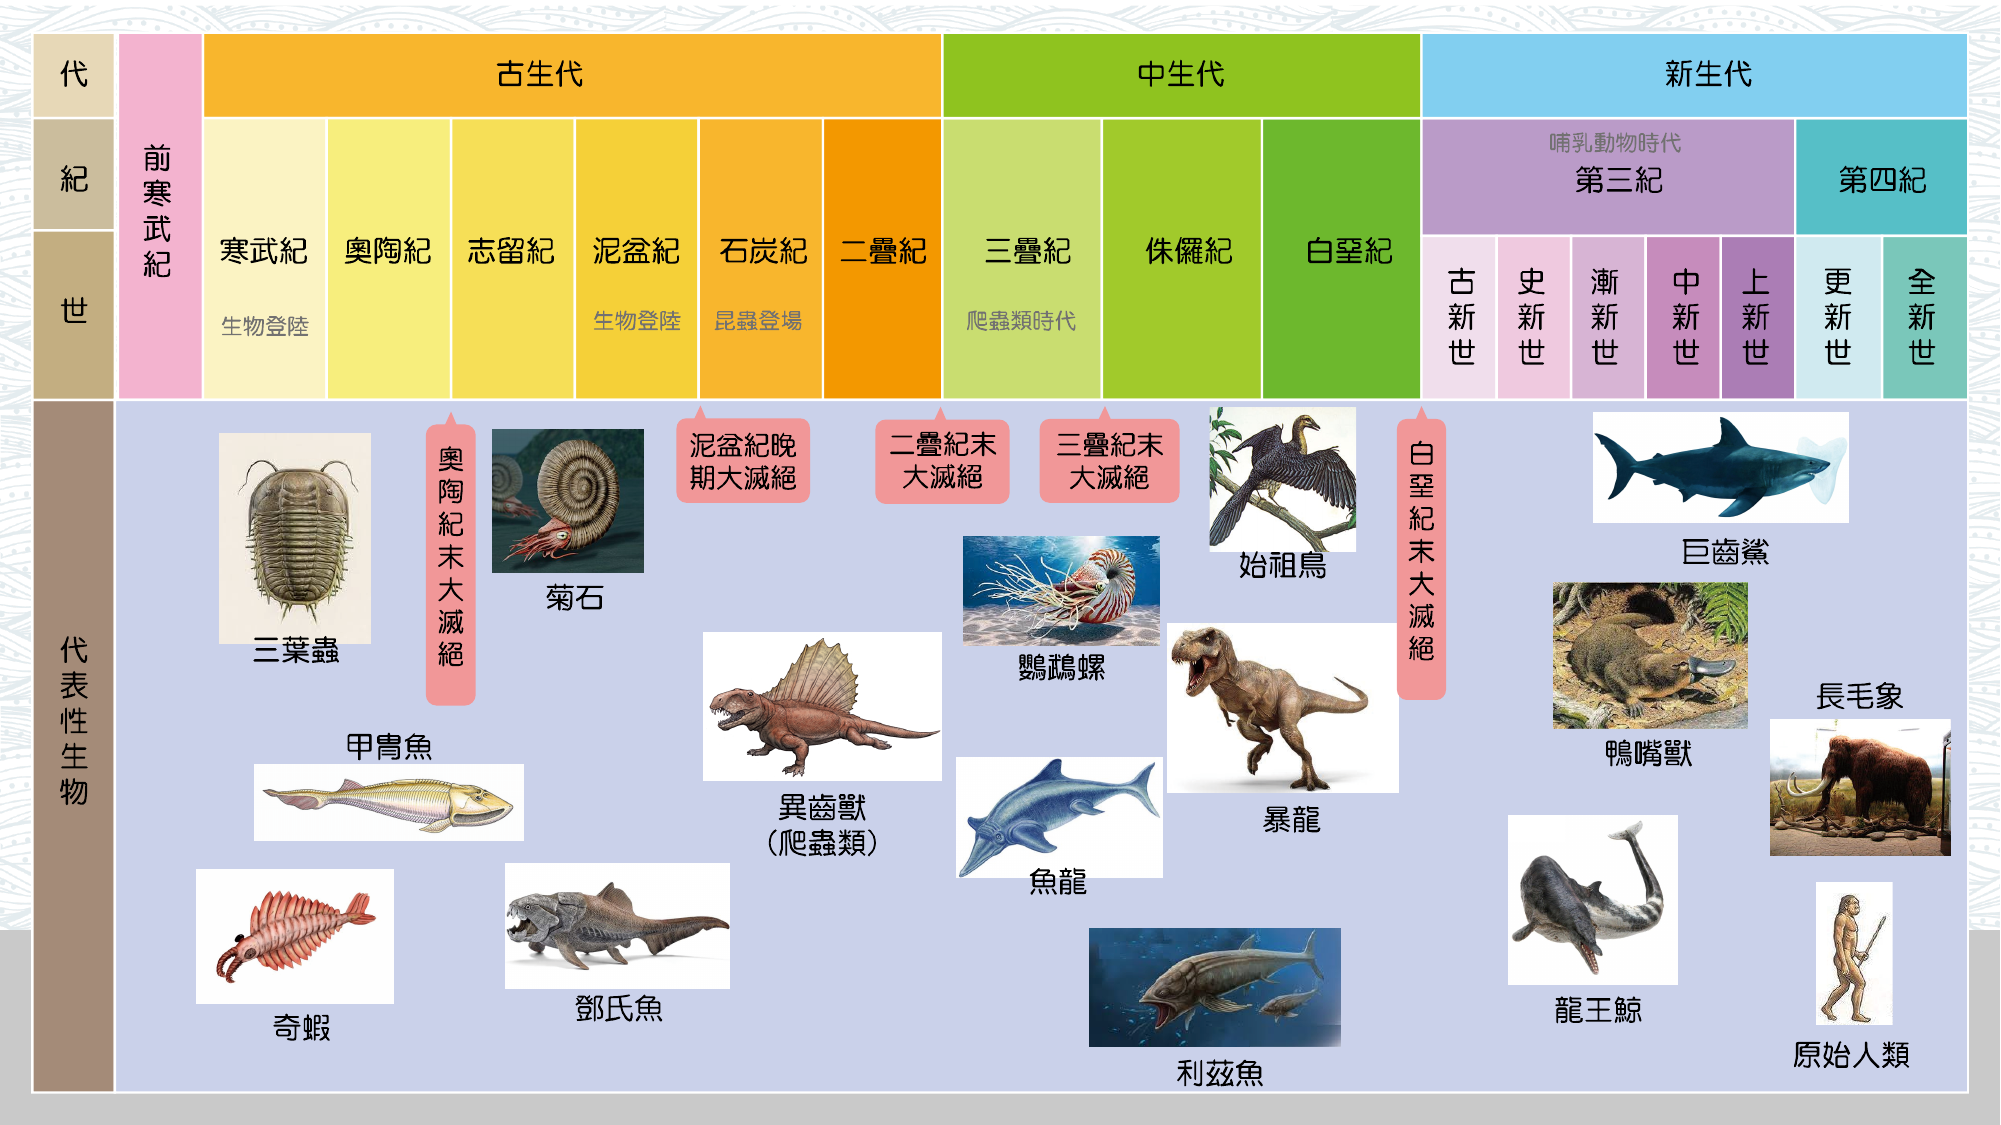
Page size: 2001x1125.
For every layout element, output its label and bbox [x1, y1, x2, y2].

text_box [0, 930, 2000, 1125]
picture [0, 0, 2000, 1094]
